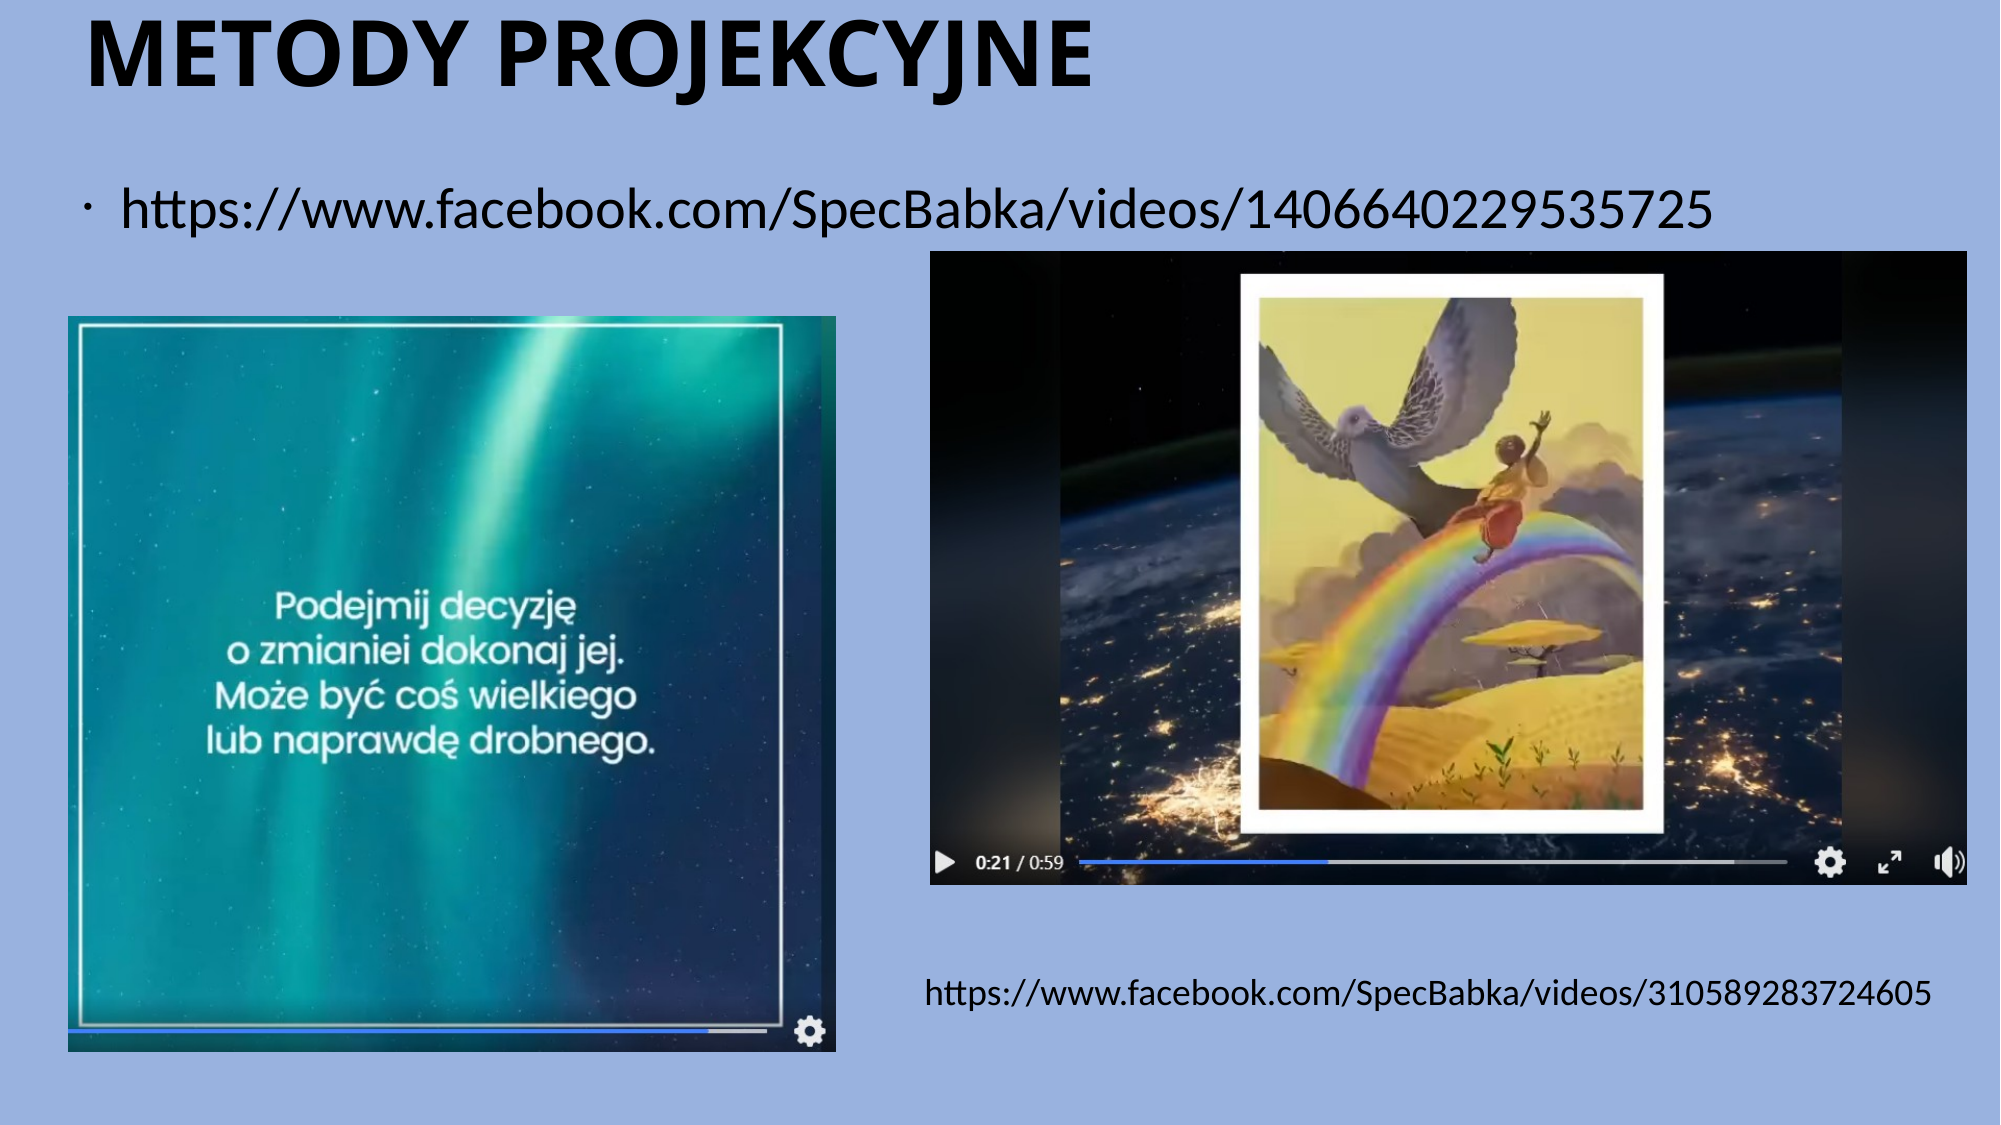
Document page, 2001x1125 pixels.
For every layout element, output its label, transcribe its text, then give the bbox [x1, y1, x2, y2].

picture [68, 316, 836, 1052]
list https://www.facebook.com/SpecBabka/videos/1406640229535725 [68, 170, 1794, 885]
picture [832, 540, 836, 571]
title METODY PROJEKCYJNE [68, 0, 1794, 170]
picture [496, 1045, 506, 1052]
text_box https://www.facebook.com/SpecBabka/videos/310589283724605 [909, 960, 1967, 1021]
picture [930, 251, 1967, 885]
